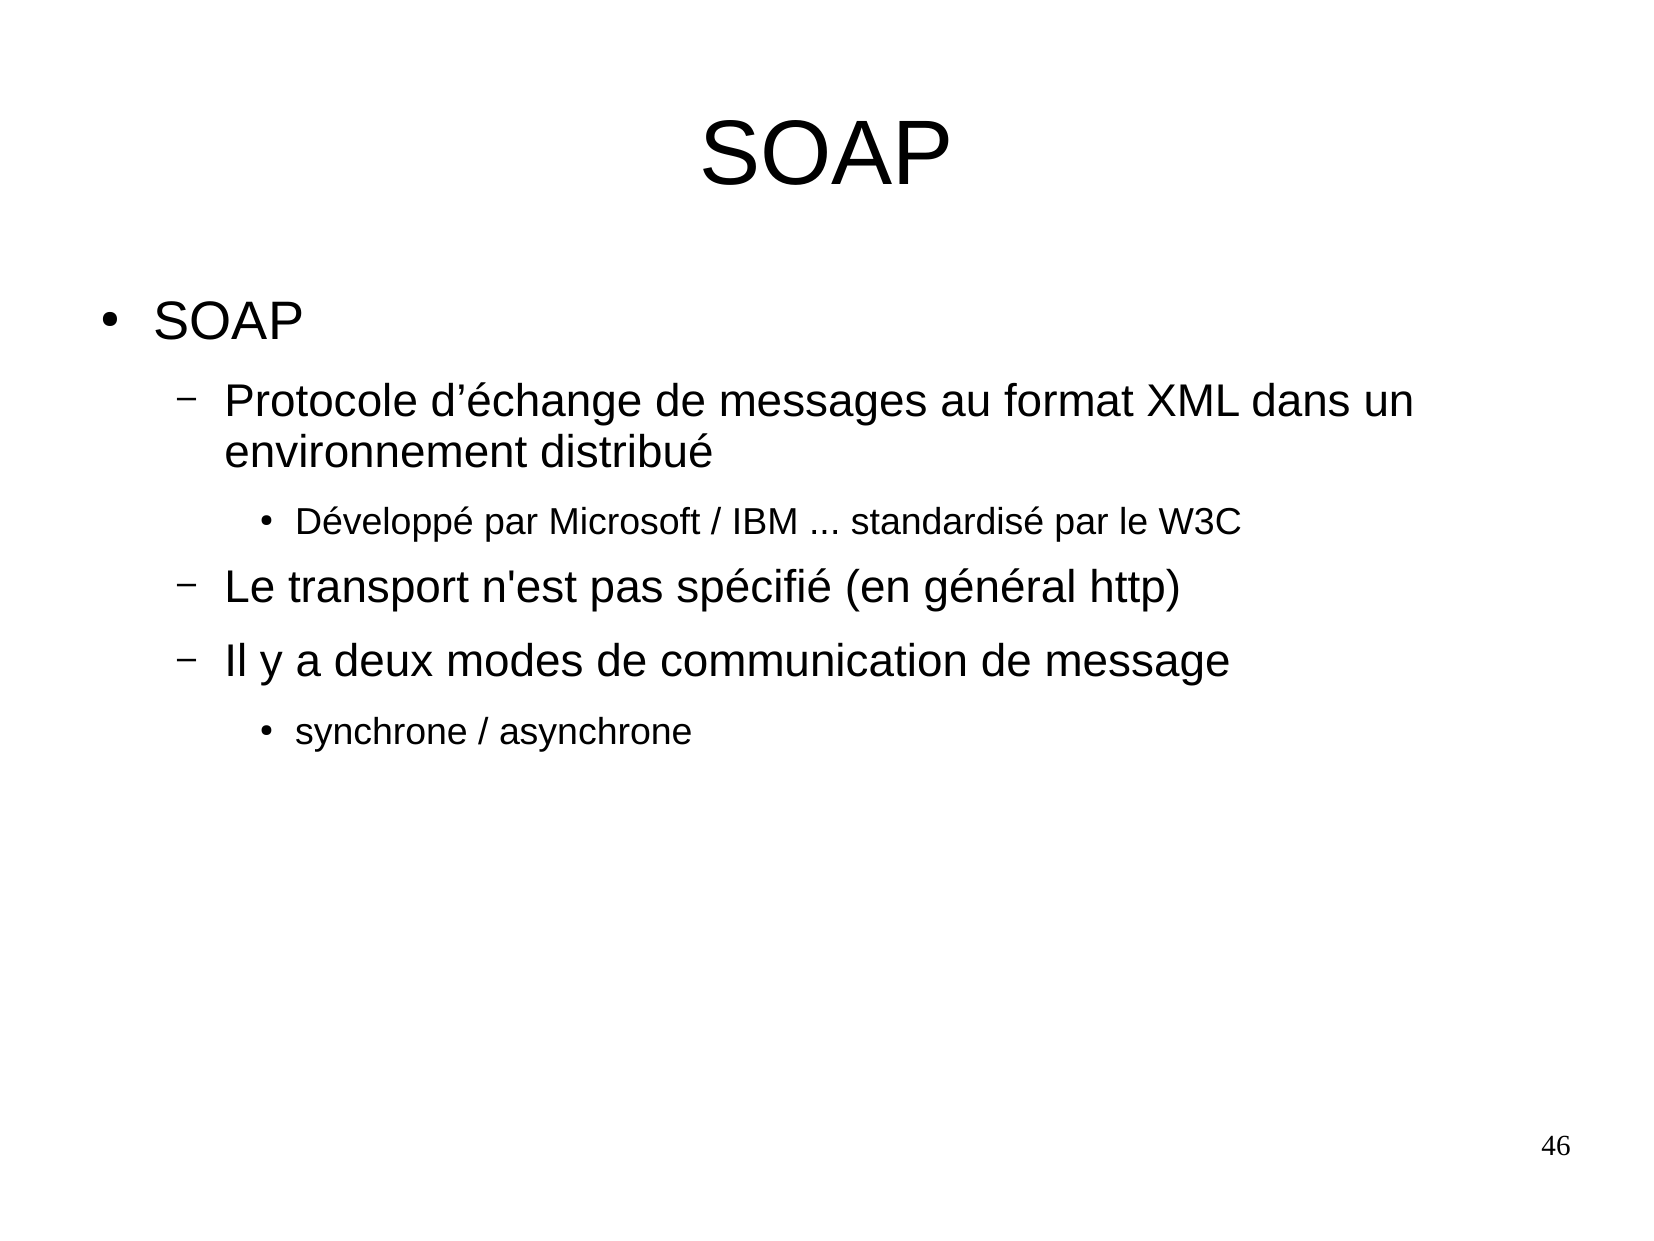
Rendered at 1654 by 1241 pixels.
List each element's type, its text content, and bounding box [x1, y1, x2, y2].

title SOAP [82, 56, 1571, 250]
list SOAP Protocole d’échange de messages au format XML dans un environnement distribué Développé par Microsoft / IBM ... standardisé par le W3C Le transport n'est pas spécifié (en général http) Il y a deux modes de communication de message synchrone / asynchrone [82, 290, 1571, 1094]
